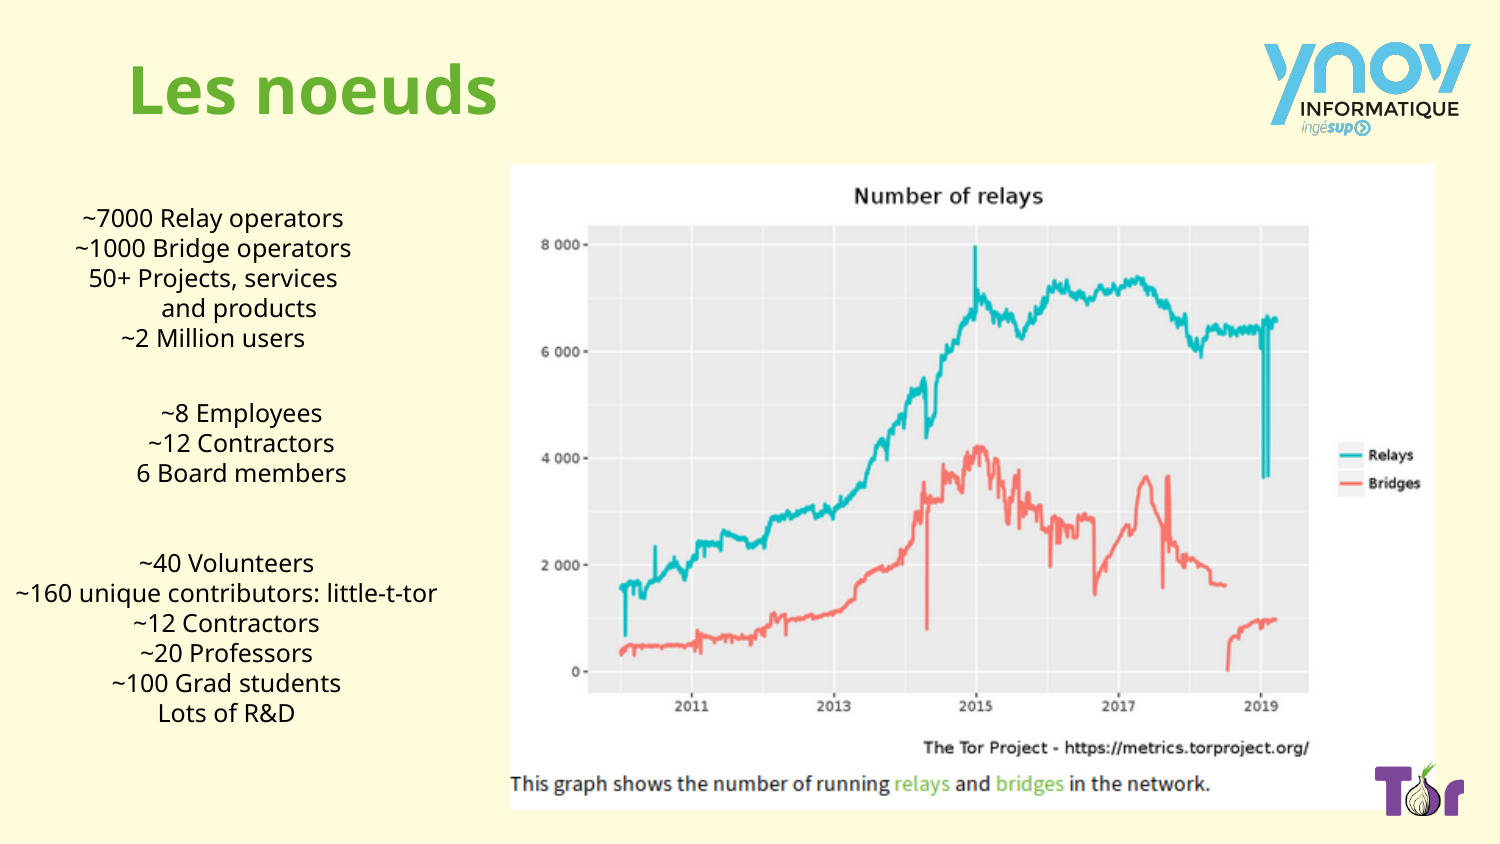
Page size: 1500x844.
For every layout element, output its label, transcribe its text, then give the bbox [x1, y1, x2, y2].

picture [1264, 42, 1471, 136]
text_box ~8 Employees ~12 Contractors 6 Board members [121, 430, 376, 496]
picture [510, 164, 1464, 816]
text_box ~7000 Relay operators ~1000 Bridge operators 50+ Projects, services and products ~2 Million users [60, 195, 510, 430]
text_box ~40 Volunteers ~160 unique contributors: little-t-tor ~12 Contractors ~20 Professors ~100 Grad students Lots of R&D [0, 540, 766, 844]
text_box Les noeuds [112, 40, 976, 136]
